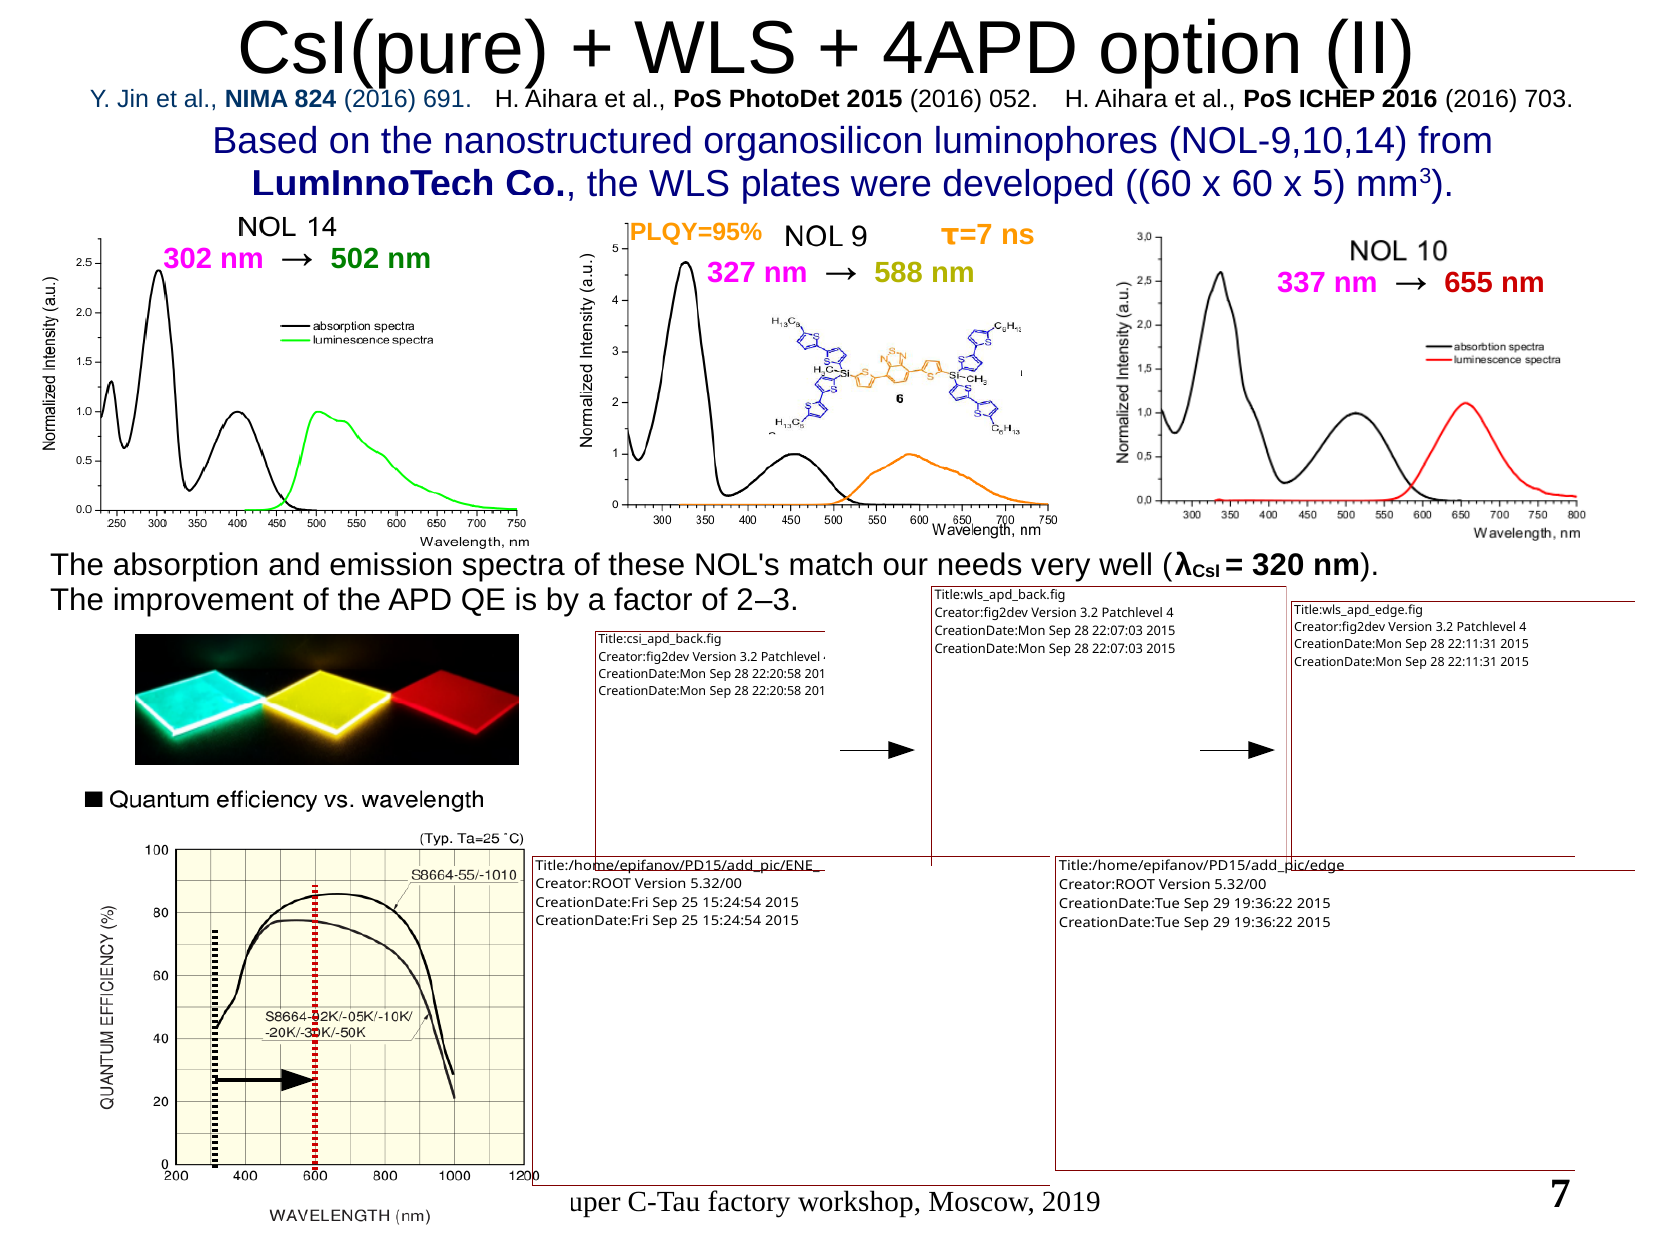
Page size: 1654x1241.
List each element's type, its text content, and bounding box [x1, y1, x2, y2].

text_box 302 nm → 502 nm [148, 216, 447, 287]
text_box 337 nm → 655 nm [1262, 240, 1561, 311]
picture [31, 195, 551, 540]
text_box PLQY=95% [615, 209, 800, 253]
picture [1102, 209, 1605, 540]
picture [73, 585, 1636, 1231]
text_box Based on the nanostructured organosilicon luminophores (NOL-9,10,14) from LumInnoTech Co., the WLS plates were developed ((60 x 60 x 5) mm3). [90, 120, 1546, 210]
text_box The absorption and emission spectra of these NOL's match our needs very well (λCsI = 320 nm). The improvement of the APD QE is by a factor of 2–3. [0, 540, 1636, 635]
picture [577, 208, 1058, 540]
picture [135, 634, 519, 766]
text_box τ=7 ns [926, 209, 1051, 260]
text_box H. Aihara et al., PoS PhotoDet 2015 (2016) 052. [480, 77, 1050, 120]
text_box 327 nm → 588 nm [692, 229, 991, 301]
text_box Y. Jin et al., NIMA 824 (2016) 691. [75, 77, 487, 121]
text_box H. Aihara et al., PoS ICHEP 2016 (2016) 703. [1050, 77, 1589, 120]
title CsI(pure) + WLS + 4APD option (II) [82, 5, 1571, 77]
